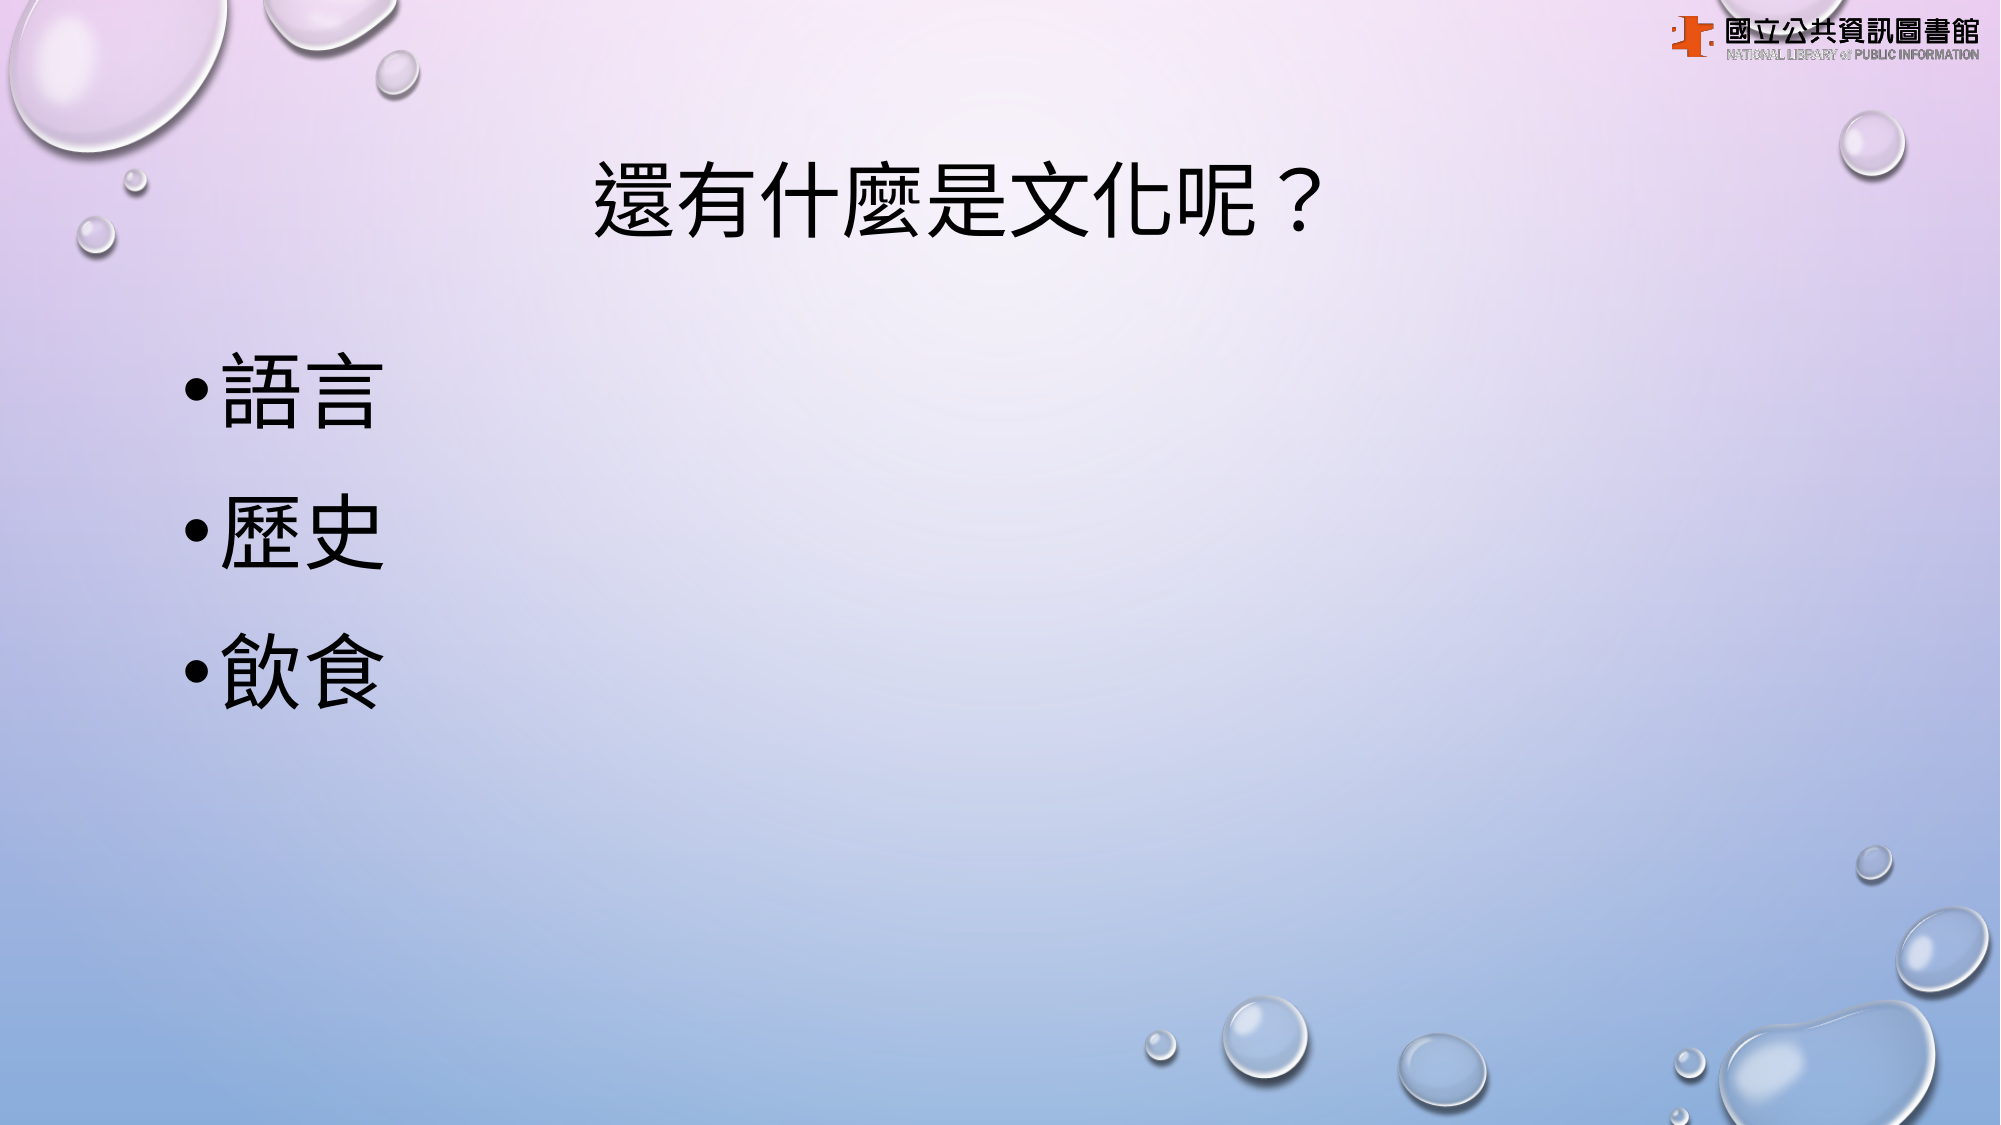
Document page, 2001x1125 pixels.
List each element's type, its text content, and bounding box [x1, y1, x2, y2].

list 語言 歷史 飲食 [167, 311, 1868, 874]
picture [0, 0, 2000, 1125]
title 還有什麼是文化呢？ [116, 73, 1817, 335]
